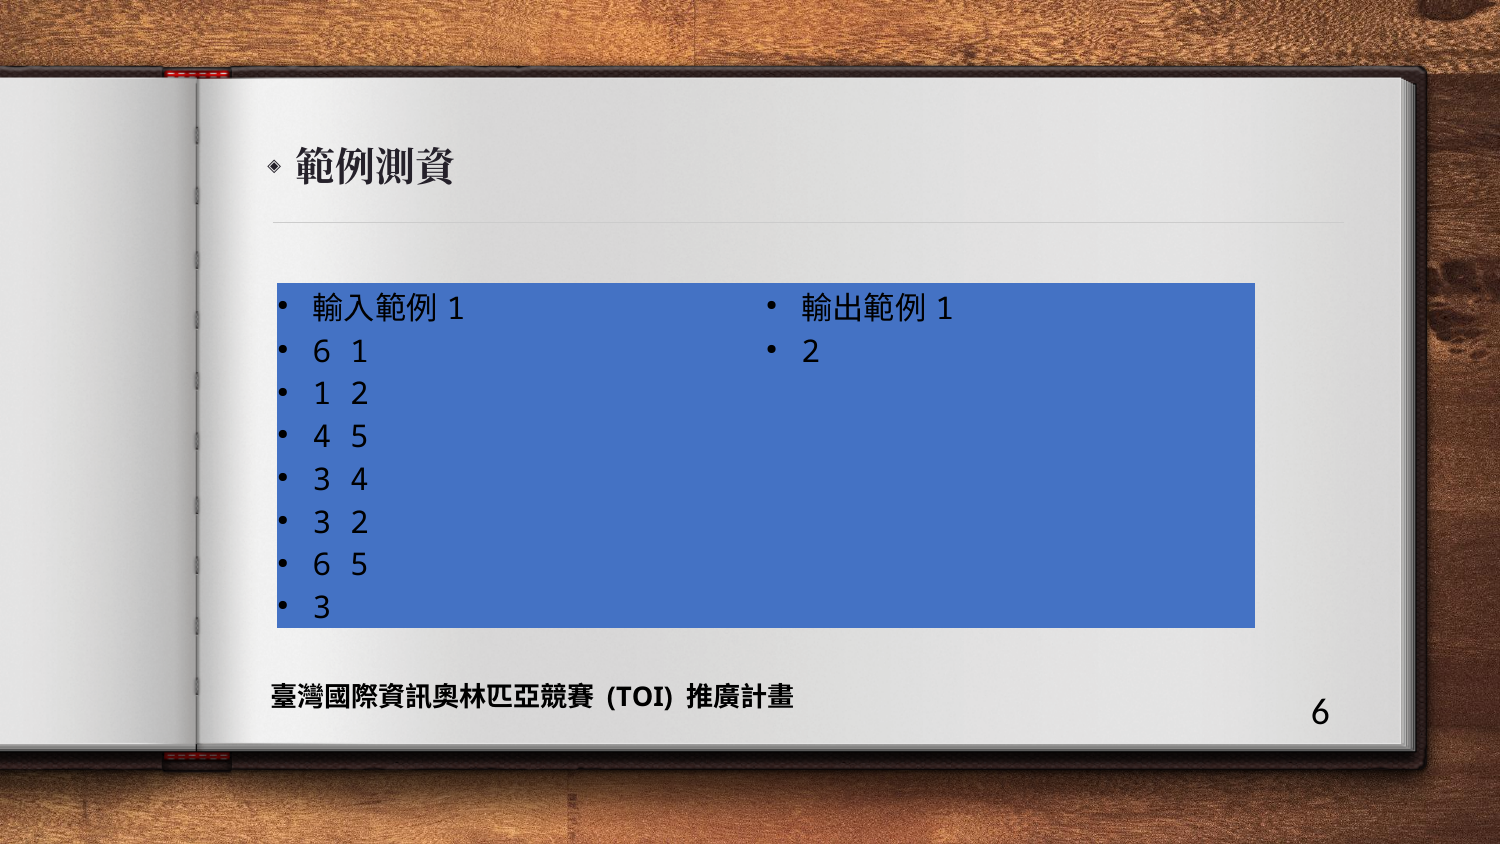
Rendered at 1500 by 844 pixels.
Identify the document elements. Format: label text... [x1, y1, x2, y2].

table_header 輸入範例1 6 1 1 2 4 5 3 4 3 2 6 5 3 [277, 283, 766, 628]
text_box [1295, 672, 1386, 737]
table_header 輸出範例1 2 [766, 283, 1255, 628]
list 範例測資 [252, 126, 1194, 205]
